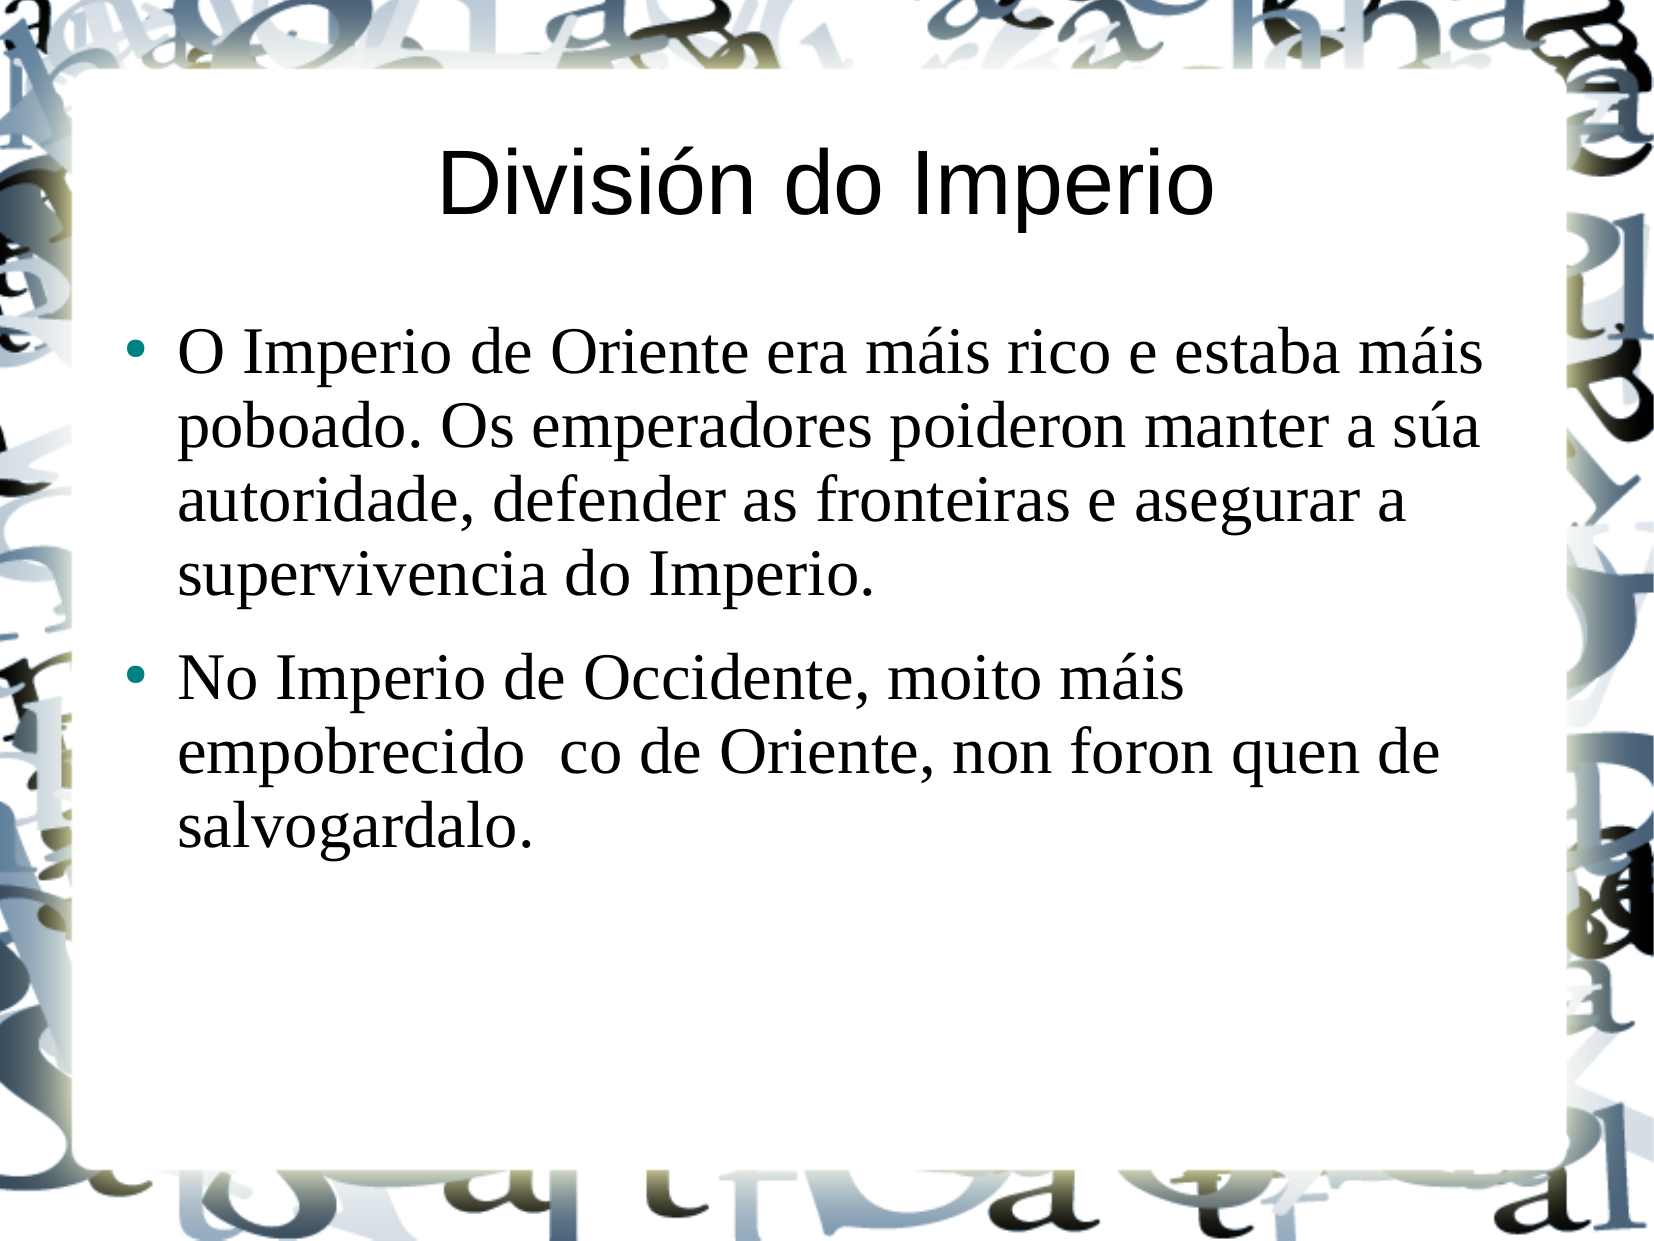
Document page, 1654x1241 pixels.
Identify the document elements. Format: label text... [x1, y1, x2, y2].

list O Imperio de Oriente era máis rico e estaba máis poboado. Os emperadores poideron manter a súa autoridade, defender as fronteiras e asegurar a supervivencia do Imperio. No Imperio de Occidente, moito máis empobrecido co de Oriente, non foron quen de salvogardalo. [106, 313, 1530, 1133]
title División do Imperio [82, 78, 1571, 287]
picture [0, 0, 1654, 1241]
